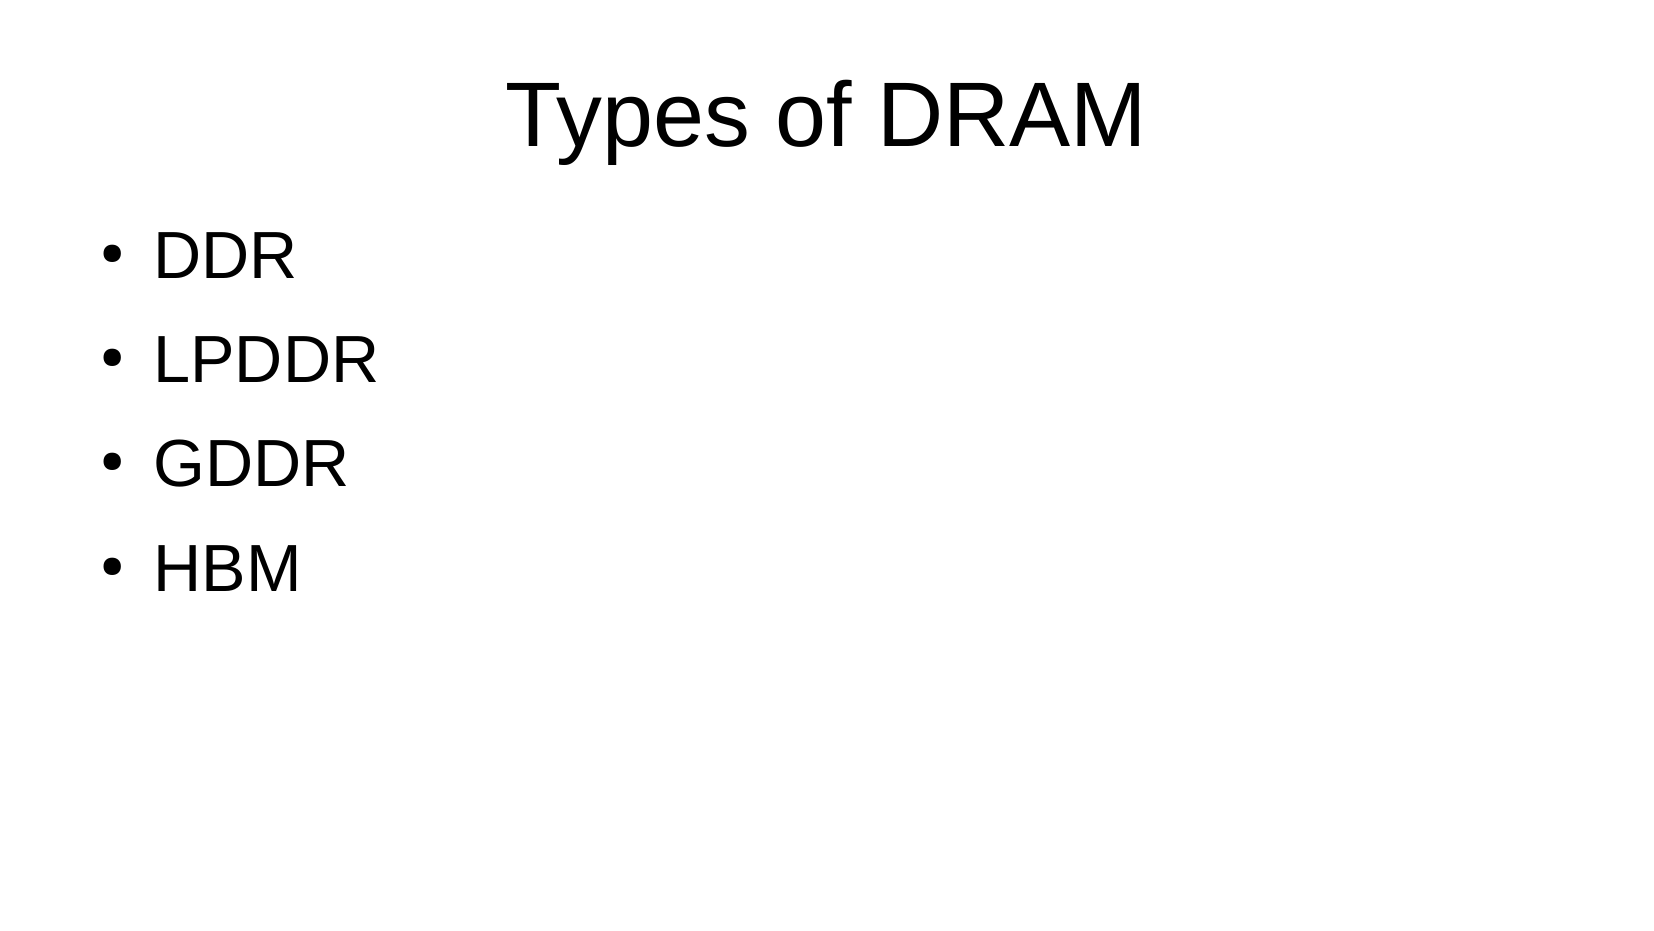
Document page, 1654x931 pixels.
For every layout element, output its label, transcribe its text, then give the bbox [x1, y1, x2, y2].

title Types of DRAM [82, 37, 1571, 193]
list DDR LPDDR GDDR HBM [82, 217, 1571, 758]
